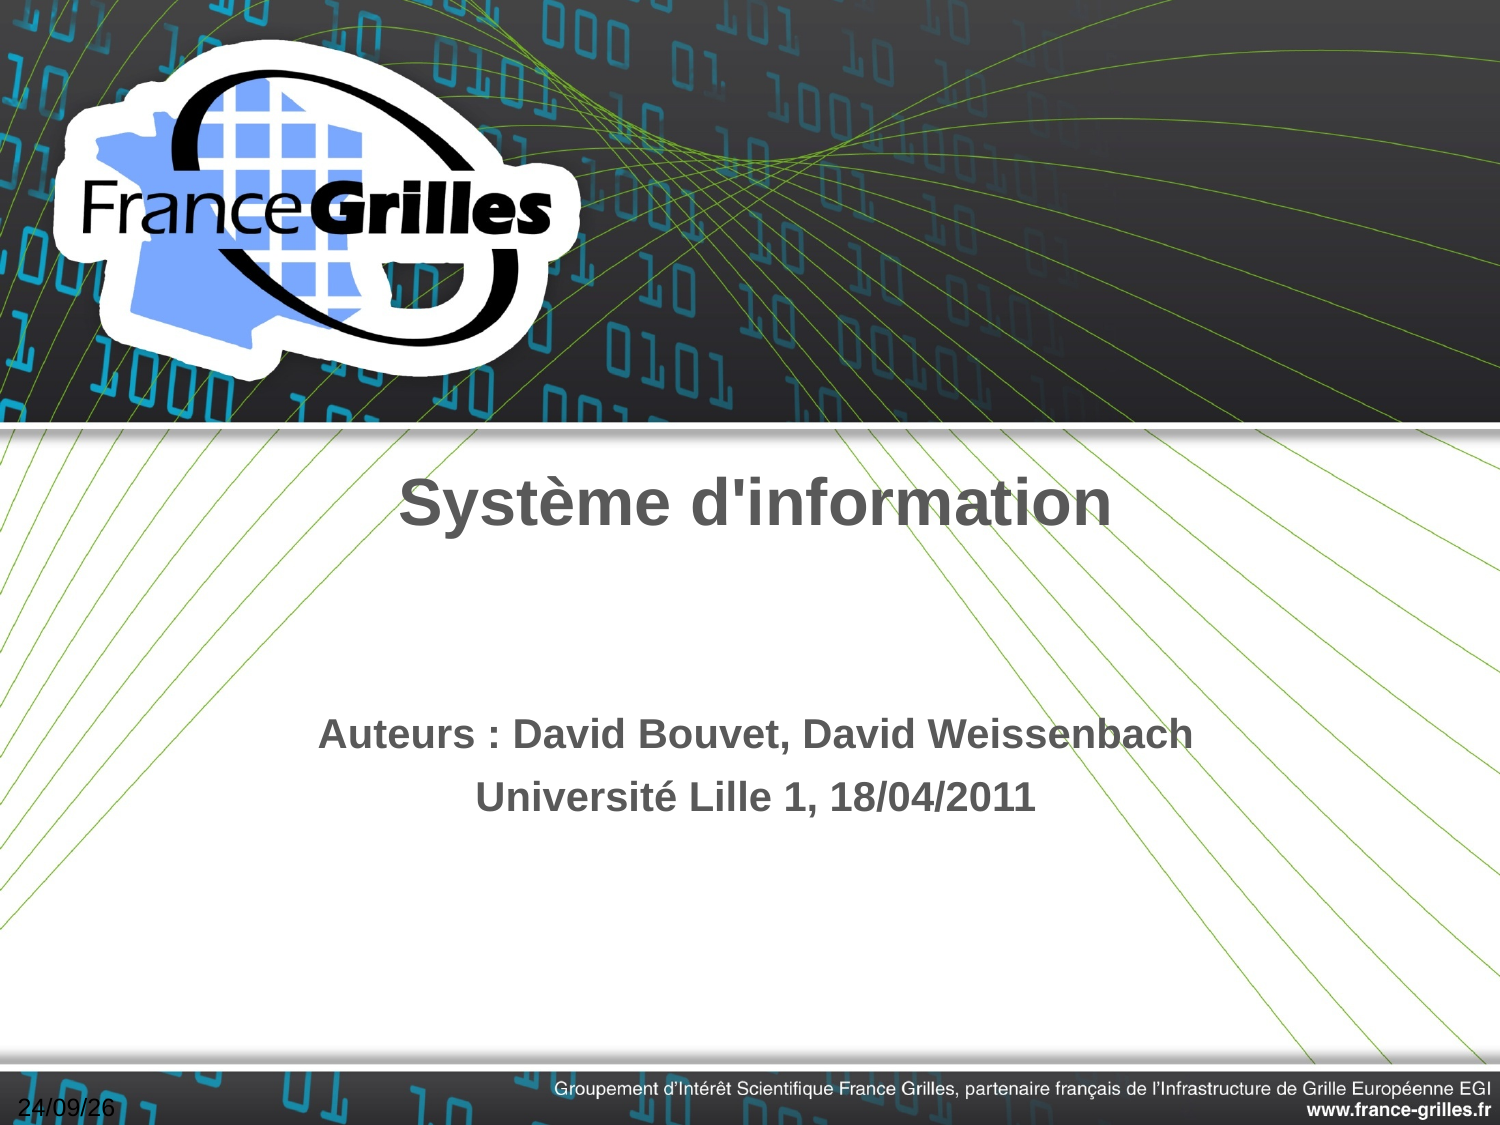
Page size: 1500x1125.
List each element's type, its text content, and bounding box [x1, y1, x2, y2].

text_box 17/05/11 [17, 1074, 172, 1122]
subtitle Système d'information Auteurs : David Bouvet, David Weissenbach Université Lille 1, 18/04/2011 [53, 269, 1459, 1016]
picture [0, 0, 1500, 1125]
